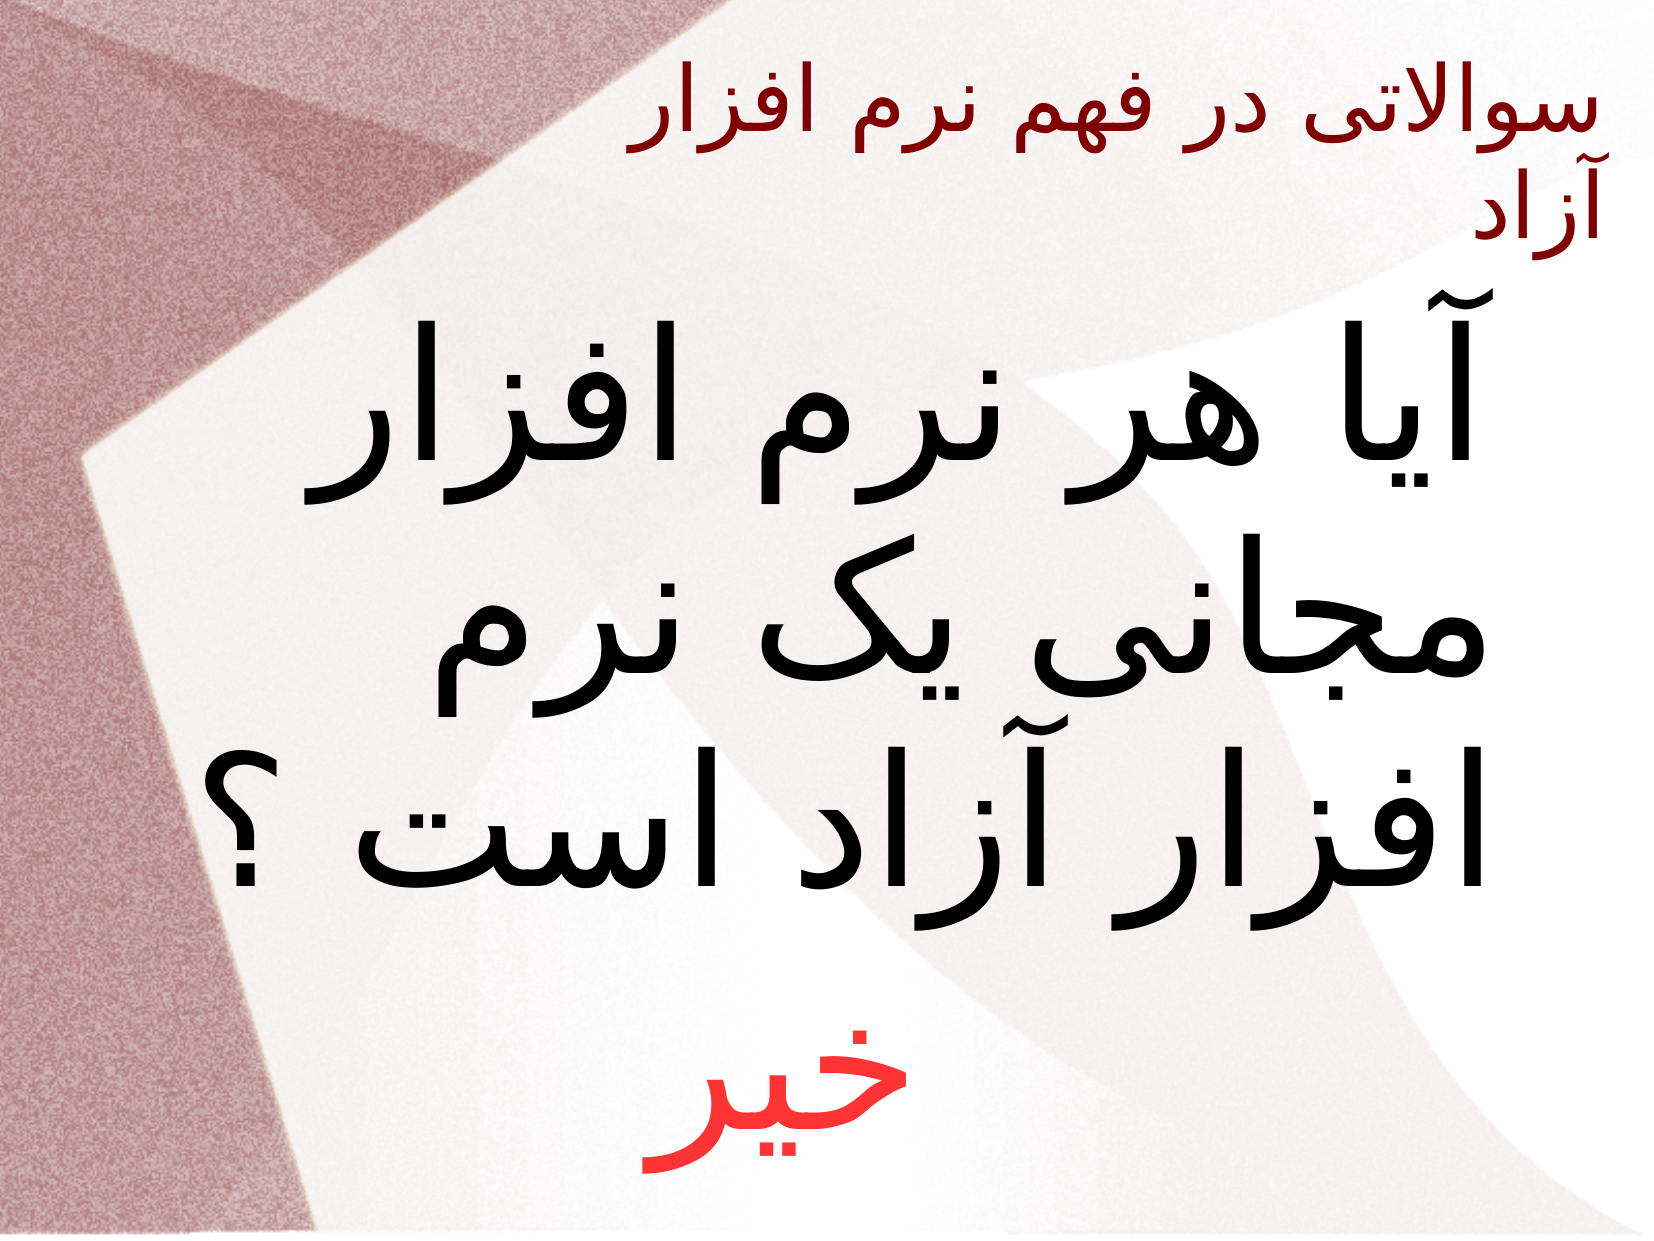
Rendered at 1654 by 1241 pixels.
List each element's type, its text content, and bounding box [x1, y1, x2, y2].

title سوالاتی در فهم نرم افزار آزاد [596, 49, 1607, 257]
picture [0, 0, 1654, 1241]
list آیا هر نرم افزار مجانی یک نرم افزار آزاد است ؟ خیر [82, 290, 1571, 1018]
